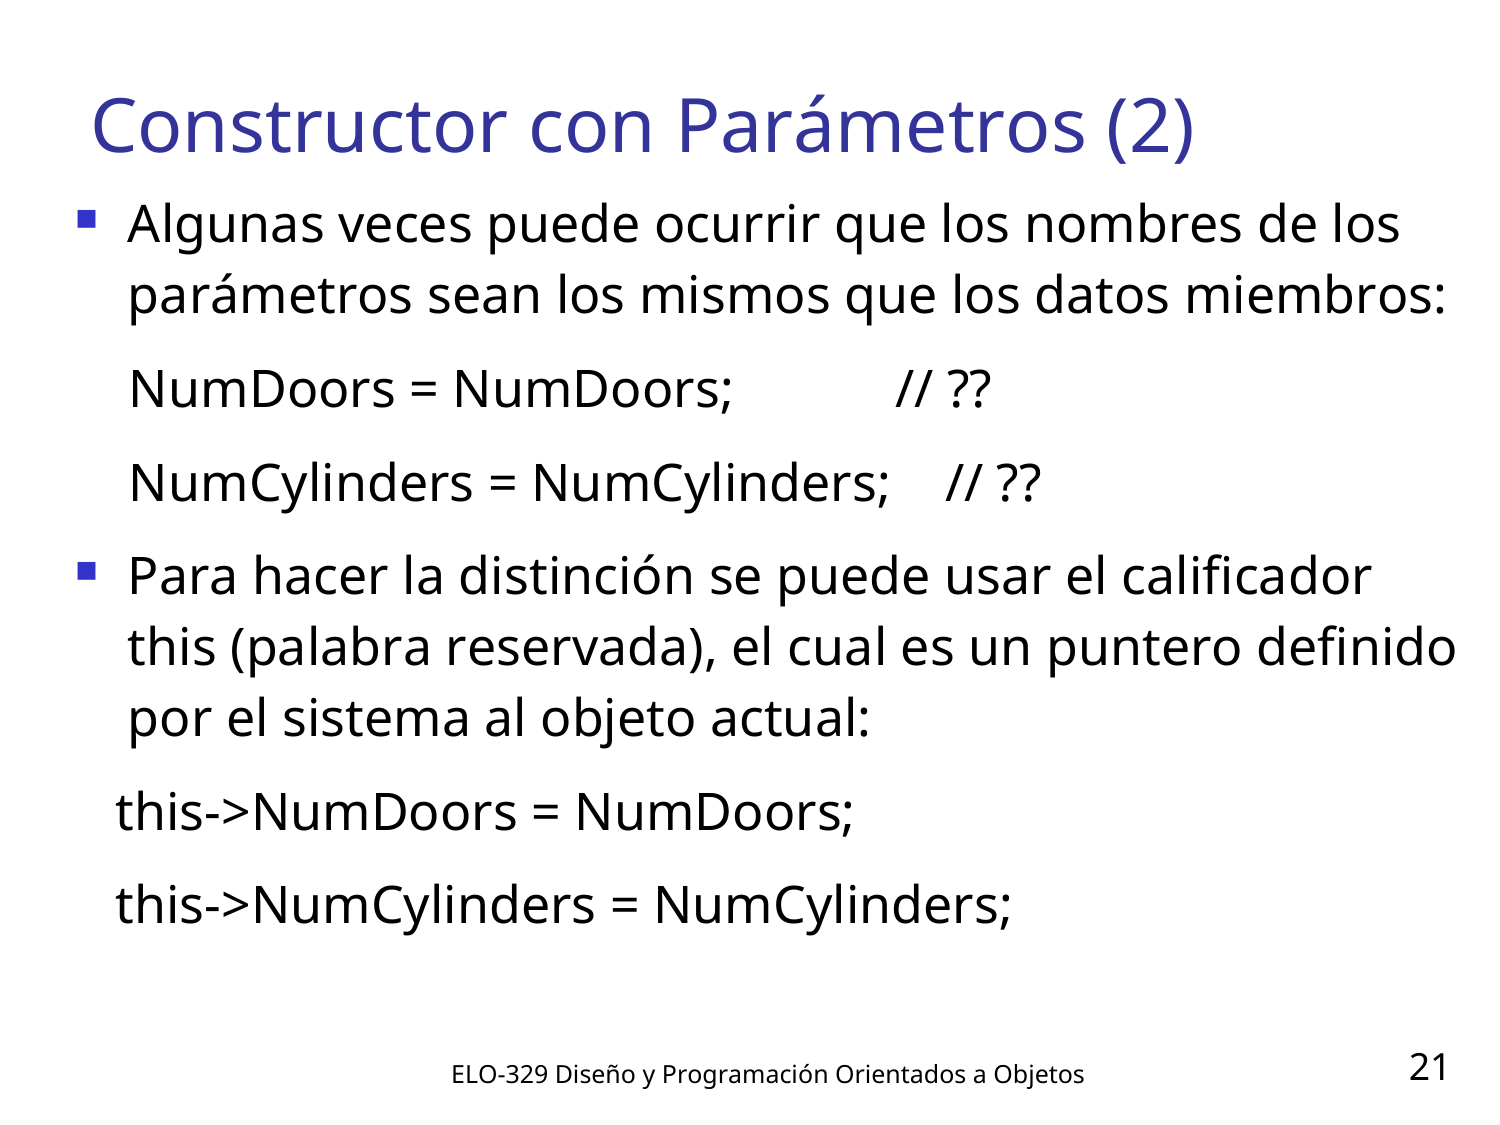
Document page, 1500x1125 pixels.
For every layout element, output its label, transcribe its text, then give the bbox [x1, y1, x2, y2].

list Algunas veces puede ocurrir que los nombres de los parámetros sean los mismos que los datos miembros: NumDoors = NumDoors; // ?? NumCylinders = NumCylinders; // ?? Para hacer la distinción se puede usar el calificador this (palabra reservada), el cual es un puntero definido por el sistema al objeto actual: this->NumDoors = NumDoors; this->NumCylinders = NumCylinders; [75, 187, 1462, 1013]
title Constructor con Parámetros (2)‏ [75, 4, 1500, 183]
